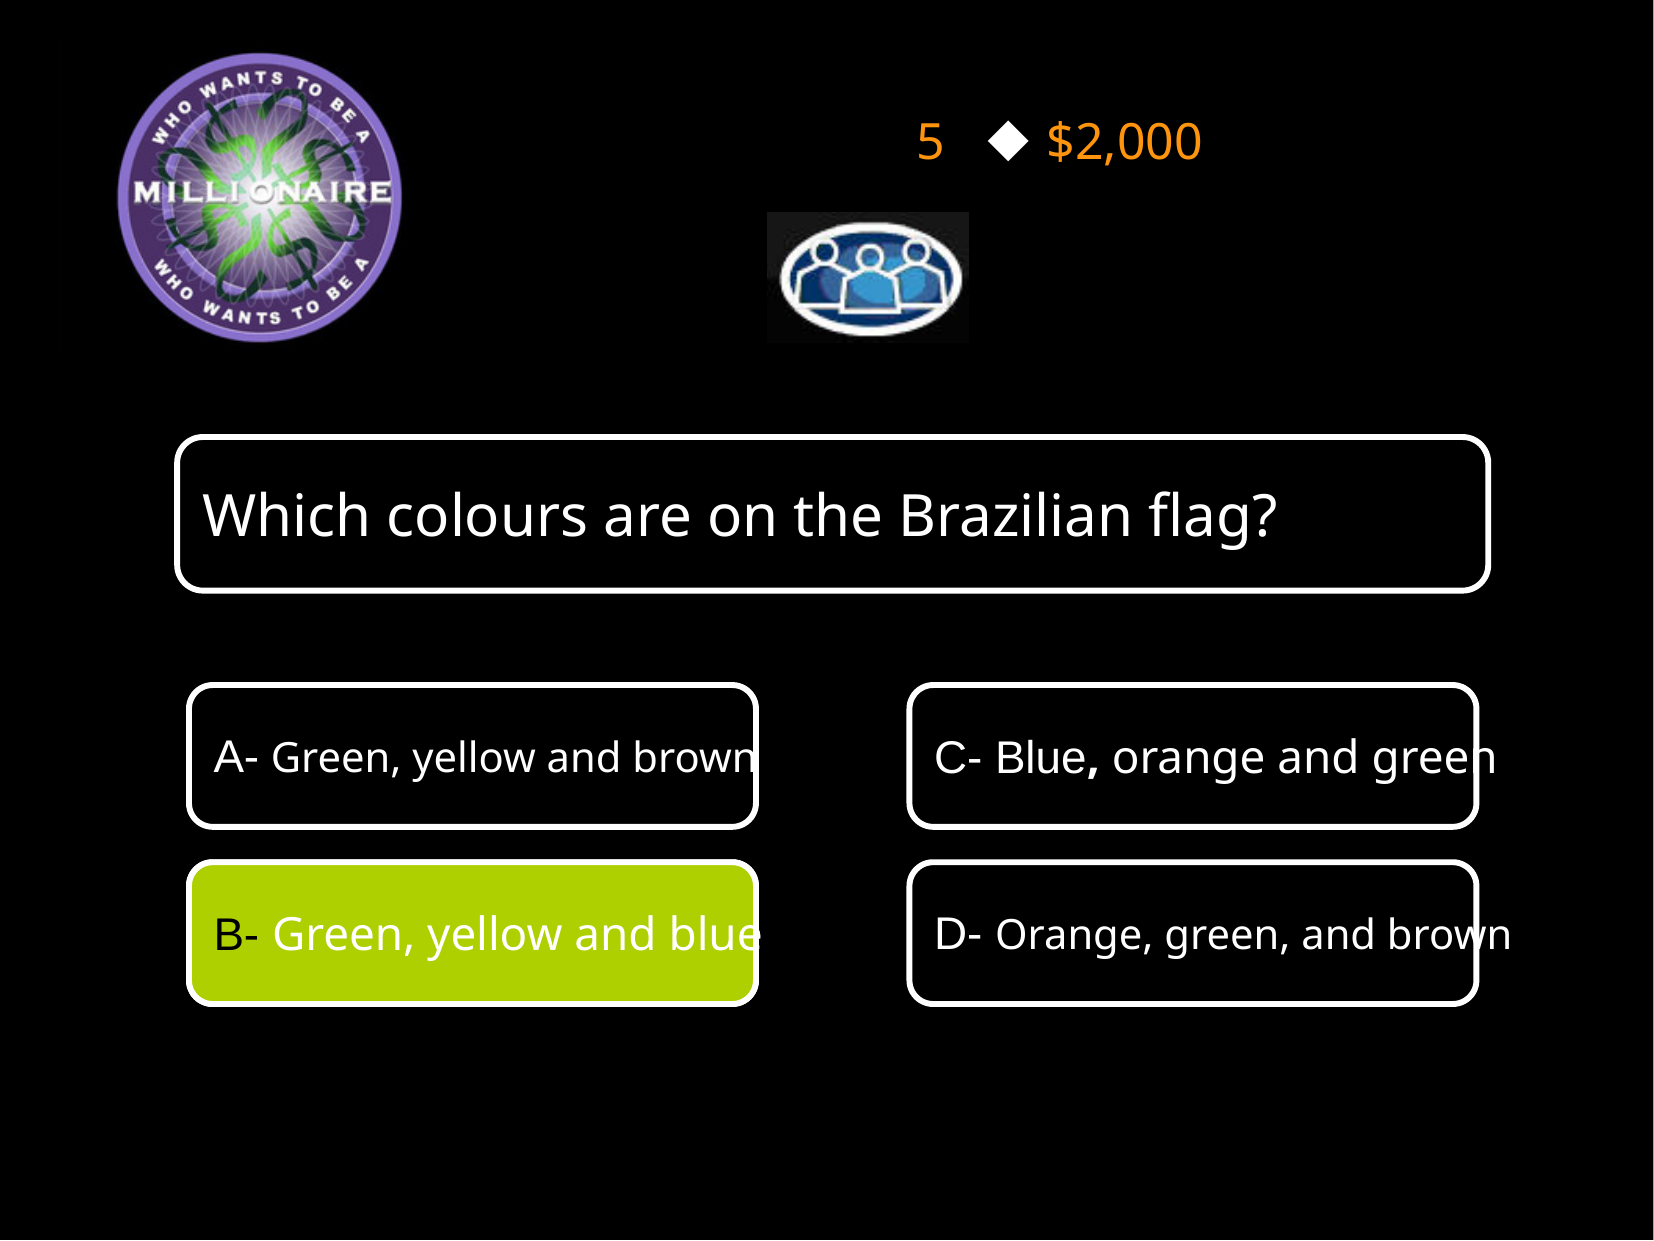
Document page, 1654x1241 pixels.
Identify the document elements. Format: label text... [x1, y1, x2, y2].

picture [767, 212, 969, 343]
text_box B- Green, yellow and blue [188, 862, 756, 1004]
text_box Which colours are on the Brazilian flag? [177, 437, 1489, 591]
text_box A- Green, yellow and brown [188, 685, 756, 827]
picture [59, 41, 477, 355]
text_box D- Orange, green, and brown [909, 862, 1477, 1004]
text_box 5  $2,000 [774, 106, 1458, 213]
text_box C- Blue, orange and green [909, 685, 1477, 827]
